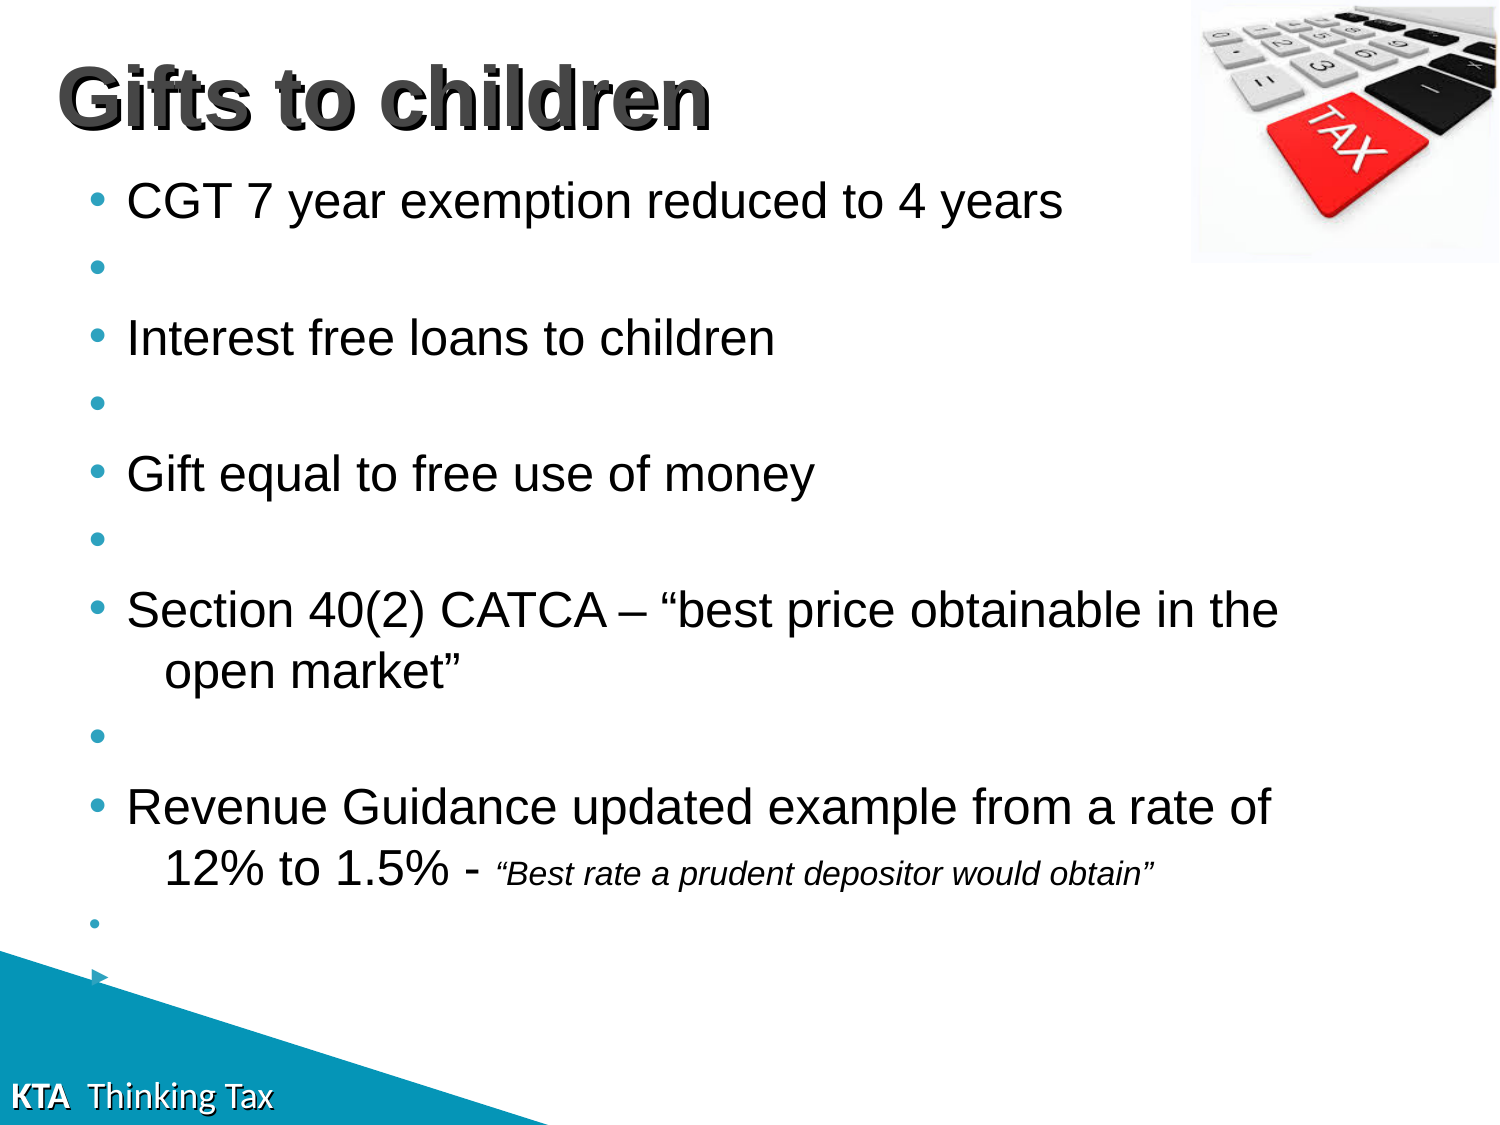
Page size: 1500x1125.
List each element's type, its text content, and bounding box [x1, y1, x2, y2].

title Gifts to children [41, 0, 1191, 187]
picture [1191, 0, 1499, 263]
list CGT 7 year exemption reduced to 4 years Interest free loans to children Gift equal to free use of money Section 40(2) CATCA – “best price obtainable in the open market” Revenue Guidance updated example from a rate of 12% to 1.5% - “Best rate a prudent depositor would obtain” [41, 187, 1392, 904]
